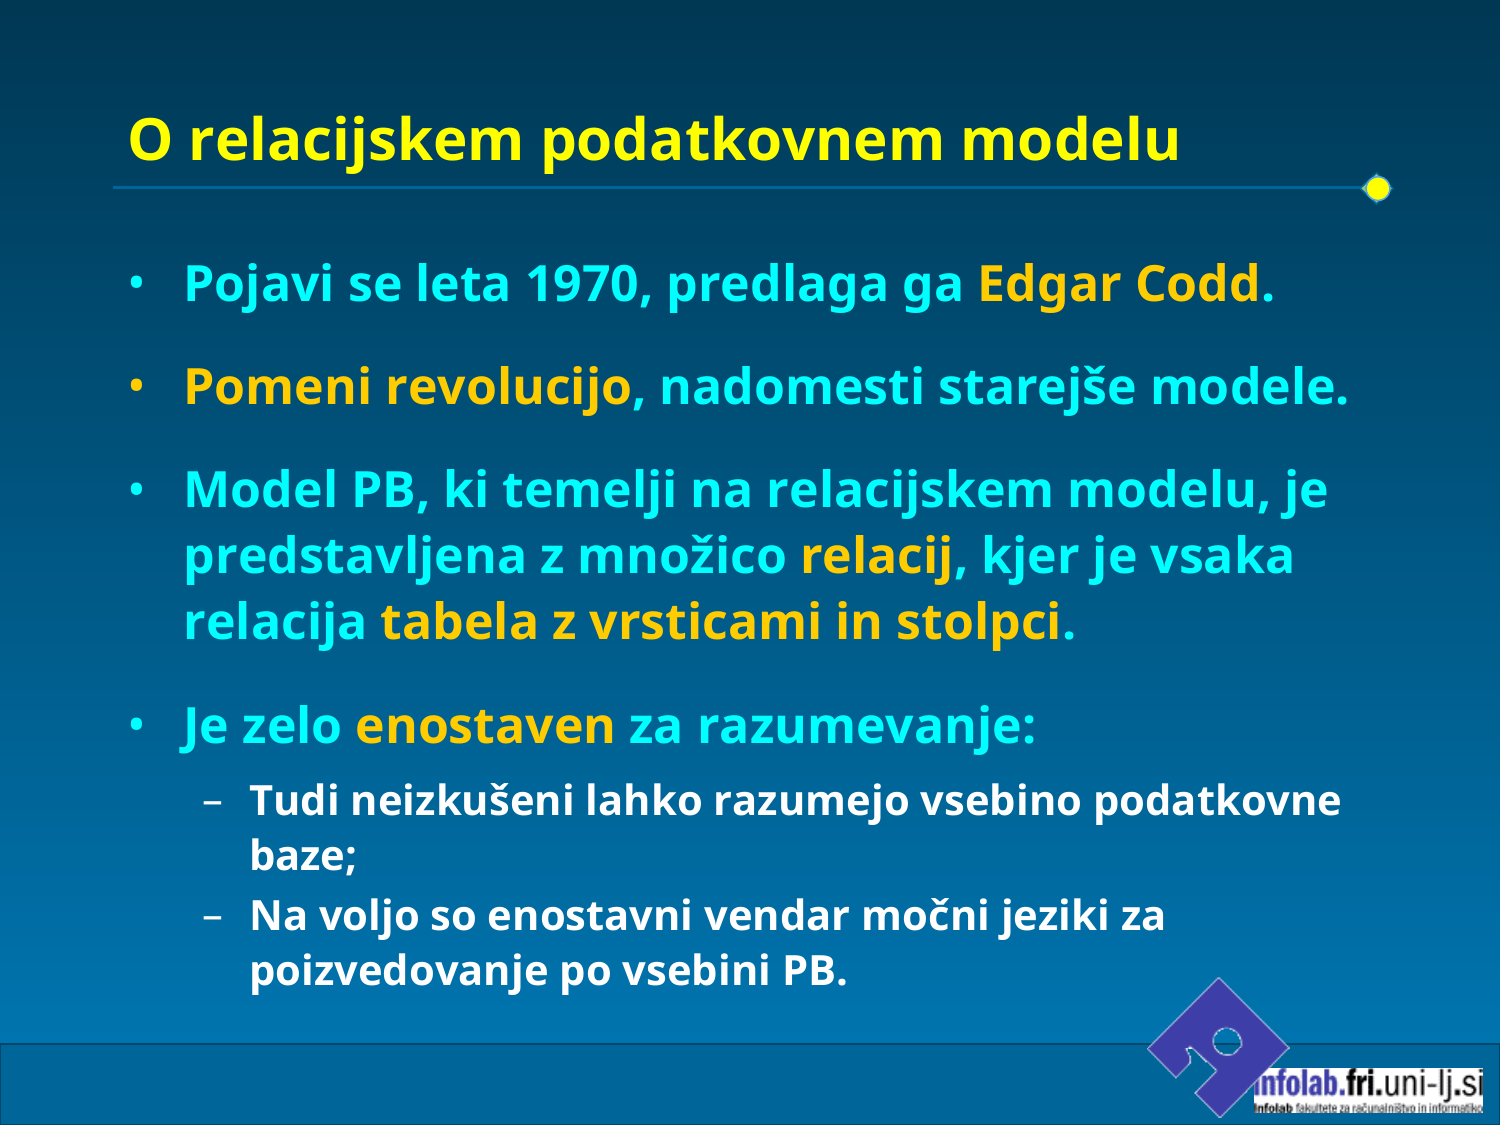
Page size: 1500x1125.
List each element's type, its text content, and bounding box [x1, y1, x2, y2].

picture [1149, 1040, 1482, 1117]
list Pojavi se leta 1970, predlaga ga Edgar Codd. Pomeni revolucijo, nadomesti starejše modele. Model PB, ki temelji na relacijskem modelu, je predstavljena z množico relacij, kjer je vsaka relacija tabela z vrsticami in stolpci. Je zelo enostaven za razumevanje: Tudi neizkušeni lahko razumejo vsebino podatkovne baze; Na voljo so enostavni vendar močni jeziki za poizvedovanje po vsebini PB. [112, 237, 1388, 1040]
title O relacijskem podatkovnem modelu [112, 94, 1388, 181]
